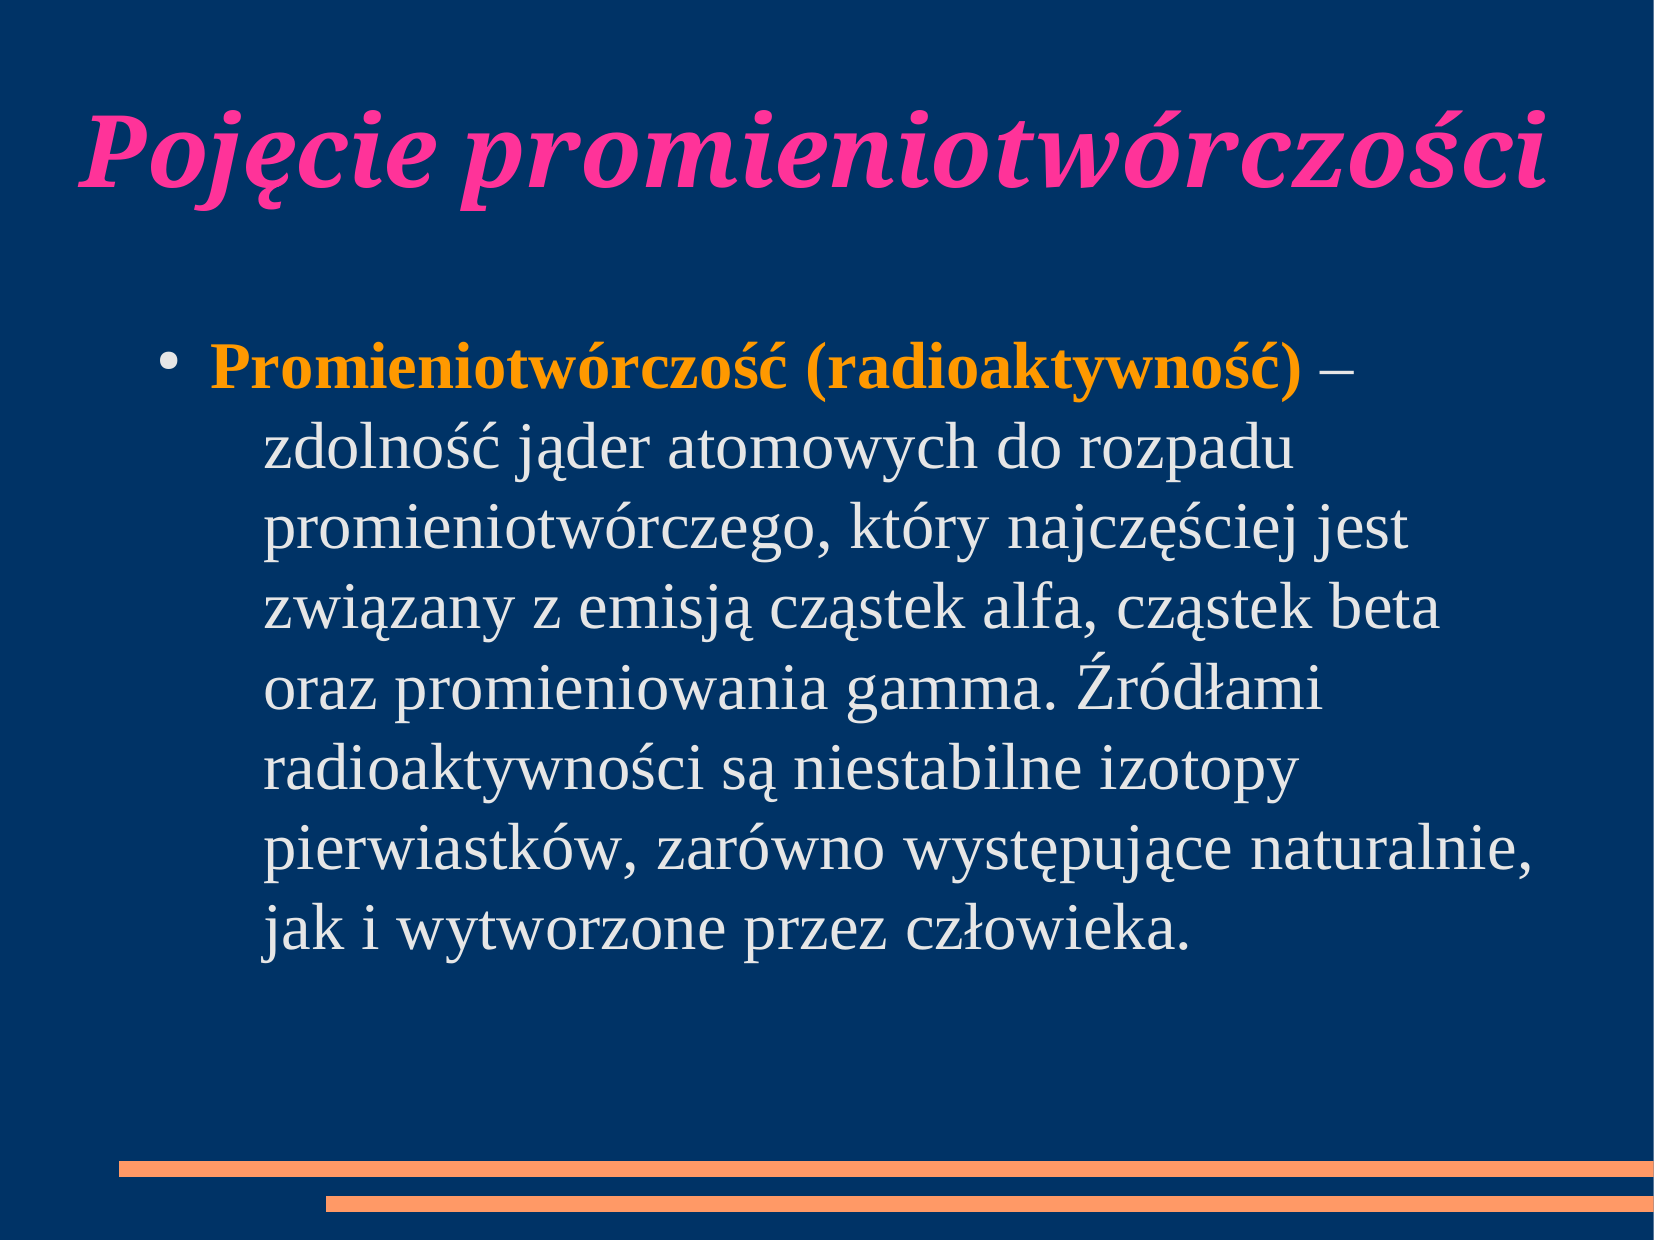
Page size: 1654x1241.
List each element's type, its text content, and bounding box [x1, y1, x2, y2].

list Promieniotwórczość (radioaktywność) – zdolność jąder atomowych do rozpadu promieniotwórczego, który najczęściej jest związany z emisją cząstek alfa, cząstek beta oraz promieniowania gamma. Źródłami radioaktywności są niestabilne izotopy pierwiastków, zarówno występujące naturalnie, jak i wytworzone przez człowieka. [121, 322, 1561, 1132]
title Pojęcie promieniotwórczości [80, 33, 1590, 262]
